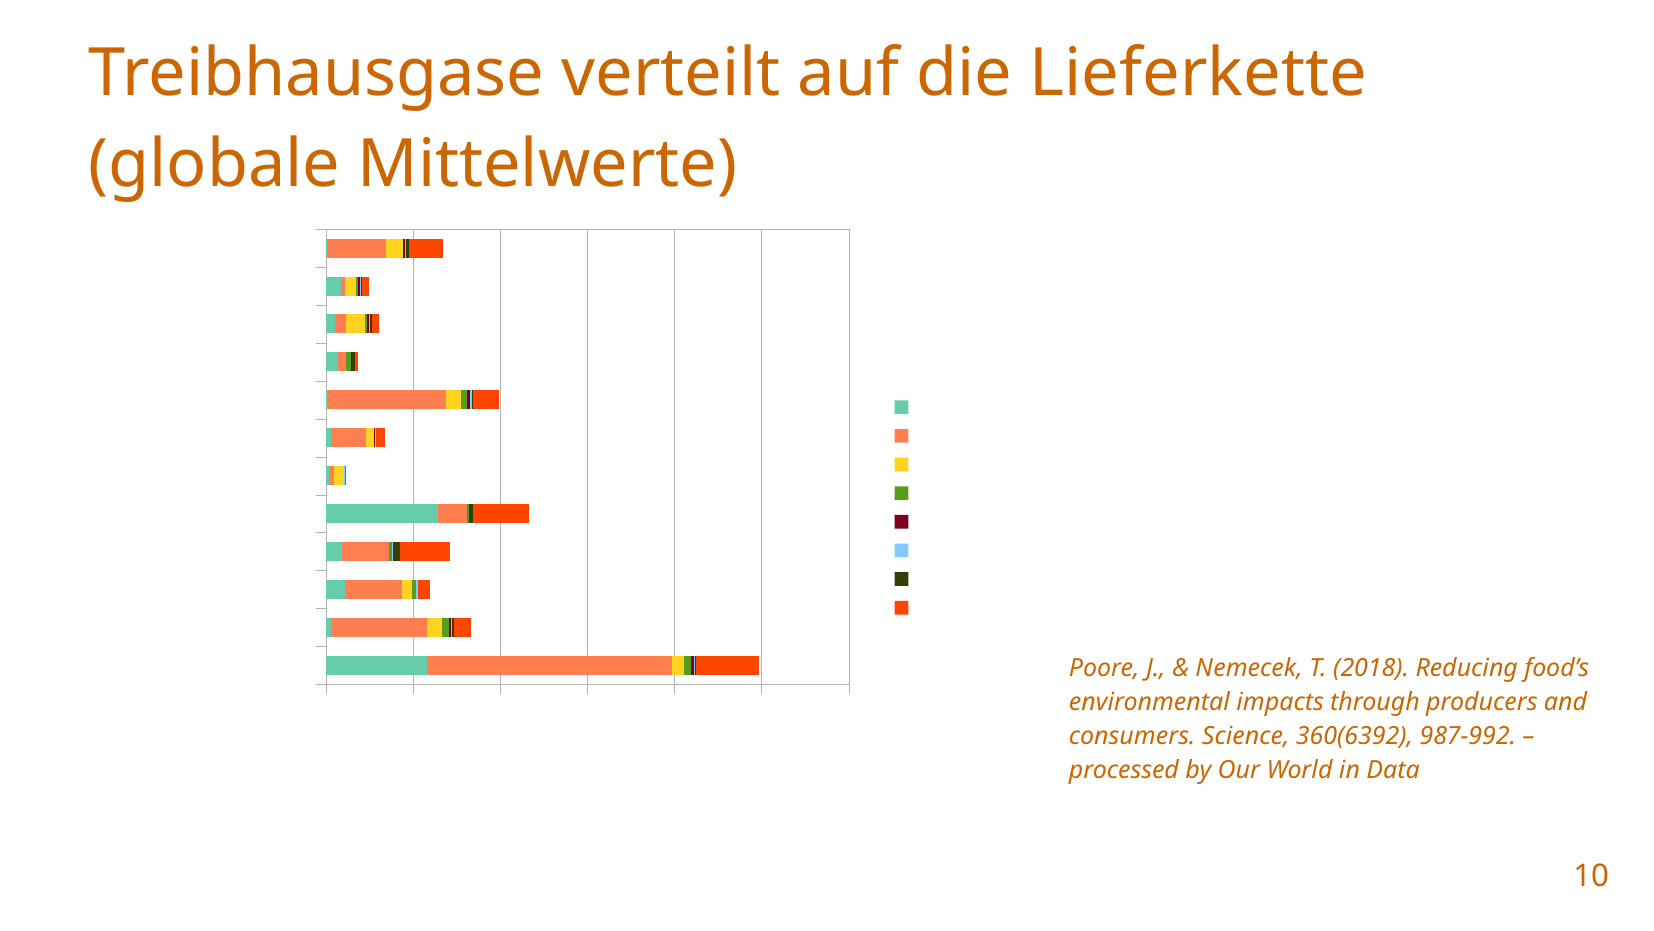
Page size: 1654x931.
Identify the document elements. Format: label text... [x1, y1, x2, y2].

list Poore, J., & Nemecek, T. (2018). Reducing food’s environmental impacts through producers and consumers. Science, 360(6392), 987-992. – processed by Our World in Data [998, 649, 1595, 846]
title Treibhausgase verteilt auf die Lieferkette (globale Mittelwerte) [88, 37, 1489, 193]
picture [82, 217, 1114, 798]
